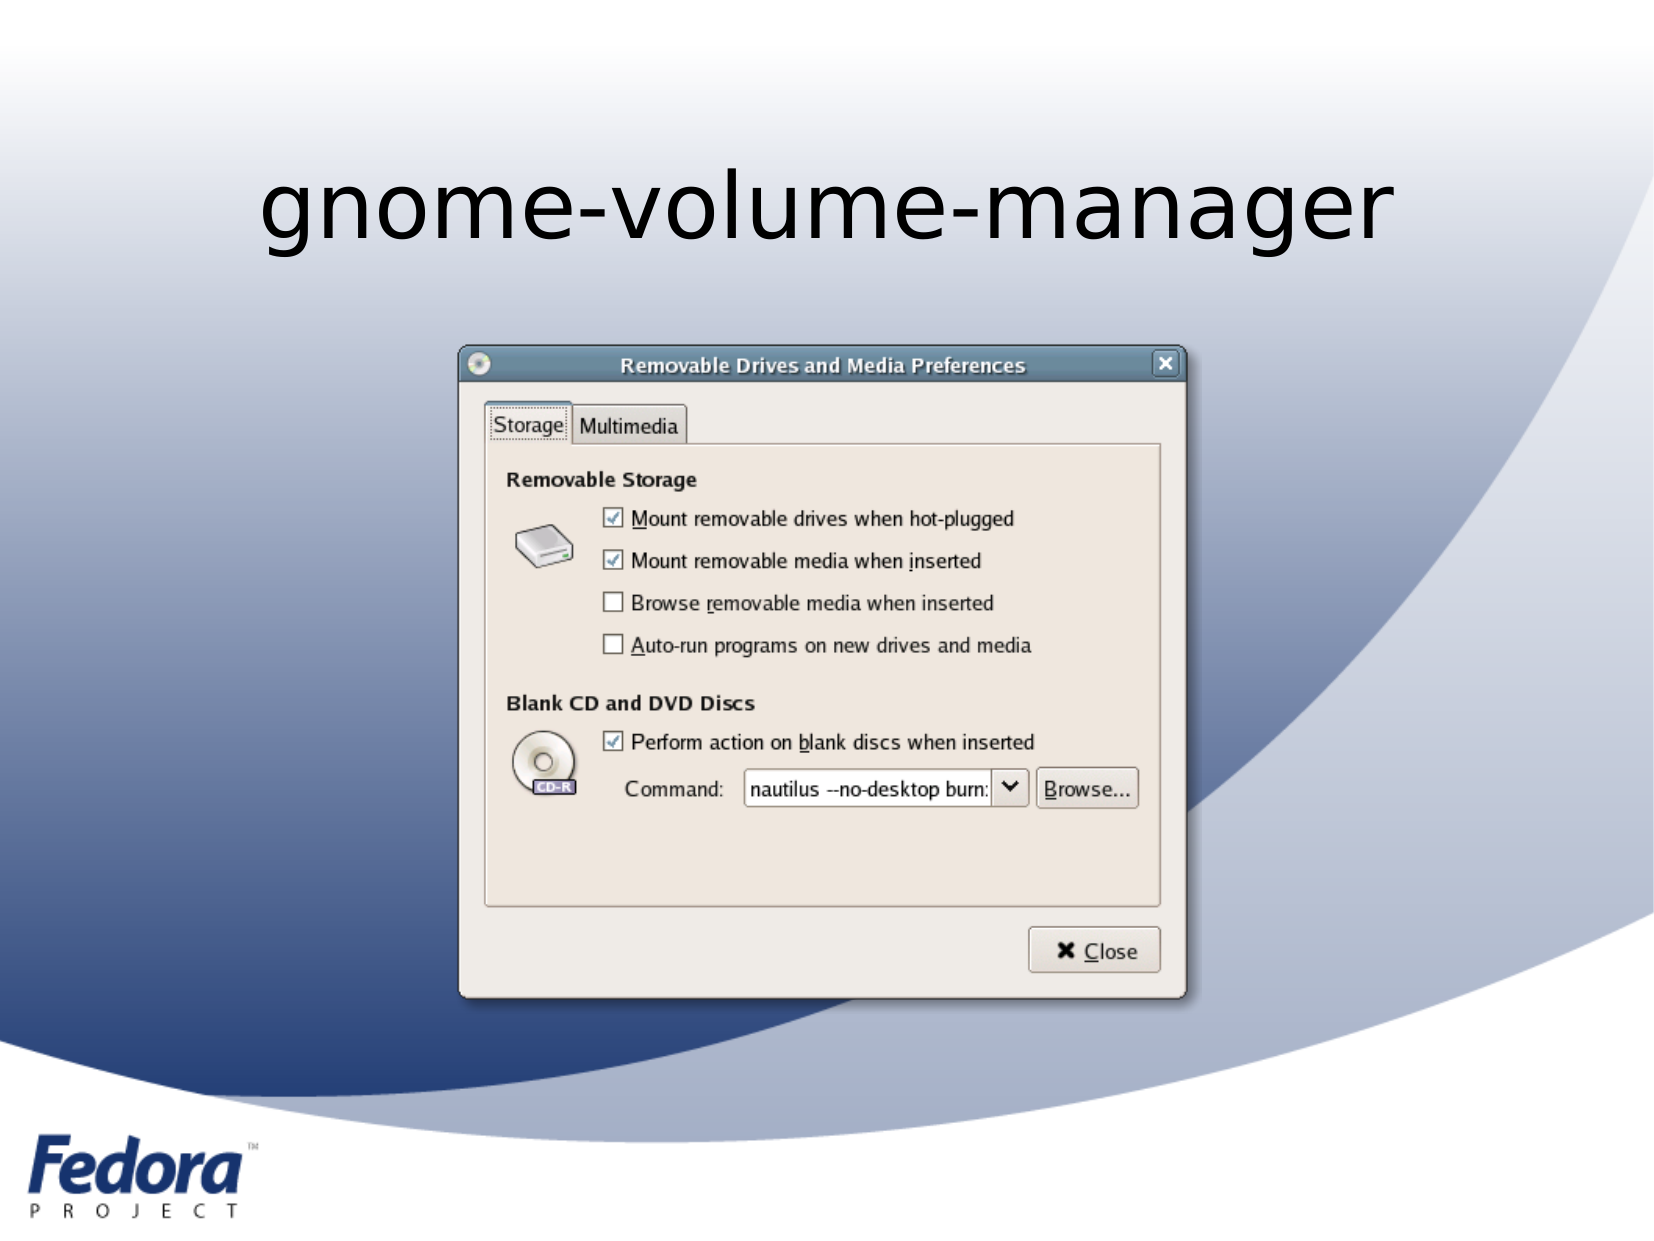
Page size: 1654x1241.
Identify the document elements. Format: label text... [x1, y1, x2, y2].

picture [0, 0, 1654, 1241]
title gnome-volume-manager [121, 102, 1534, 310]
